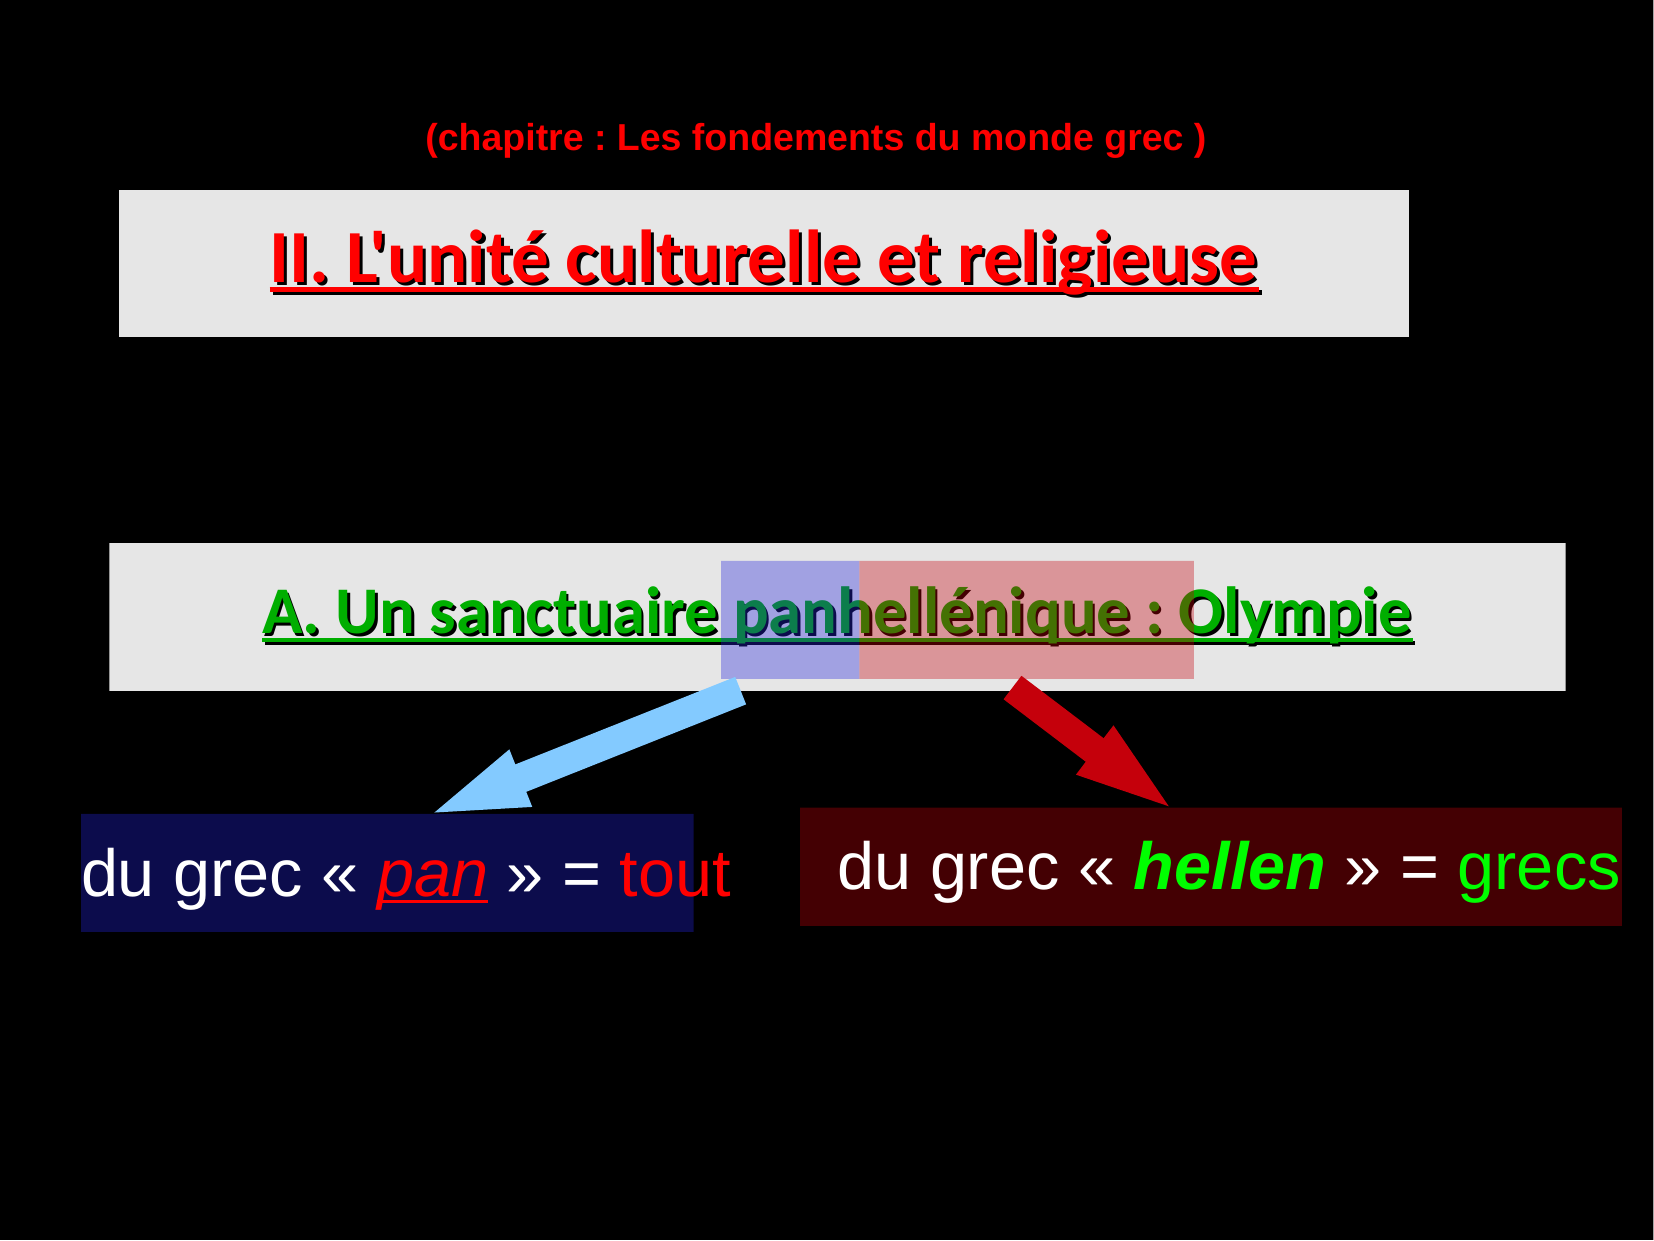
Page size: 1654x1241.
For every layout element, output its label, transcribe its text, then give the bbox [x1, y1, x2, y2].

text_box [721, 560, 1194, 679]
text_box A. Un sanctuaire panhellénique : Olympie [109, 543, 1566, 691]
text_box (chapitre : Les fondements du monde grec ) [87, 75, 1566, 174]
text_box du grec « hellen » = grecs [800, 807, 1622, 926]
text_box II. L'unité culturelle et religieuse [118, 189, 1410, 338]
text_box du grec « pan » = tout [81, 813, 694, 932]
